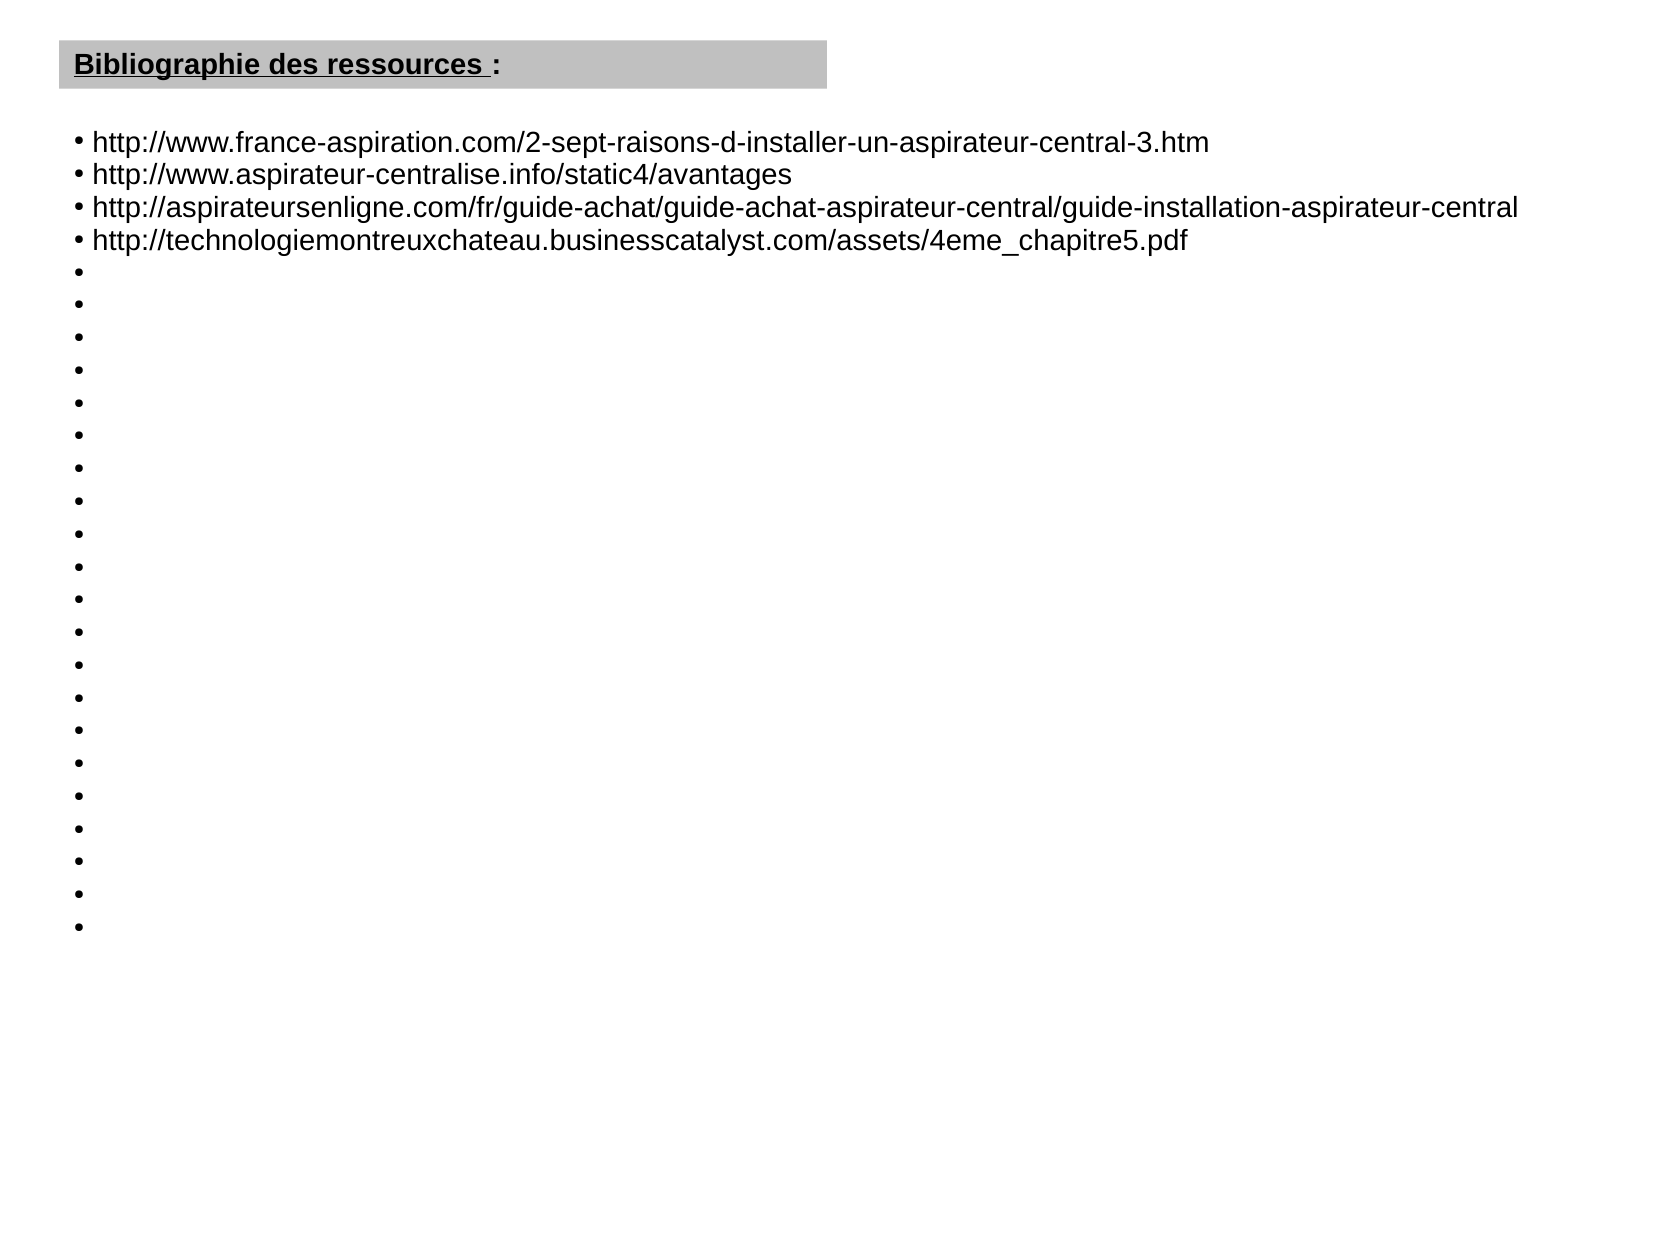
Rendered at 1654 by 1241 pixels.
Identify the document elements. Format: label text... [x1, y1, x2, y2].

text_box Bibliographie des ressources : [59, 40, 827, 89]
text_box http://www.france-aspiration.com/2-sept-raisons-d-installer-un-aspirateur-central-3.htm http://www.aspirateur-centralise.info/static4/avantages http://aspirateursenligne.com/fr/guide-achat/guide-achat-aspirateur-central/guide-installation-aspirateur-central http://technologiemontreuxchateau.businesscatalyst.com/assets/4eme_chapitre5.pdf [59, 118, 1595, 953]
